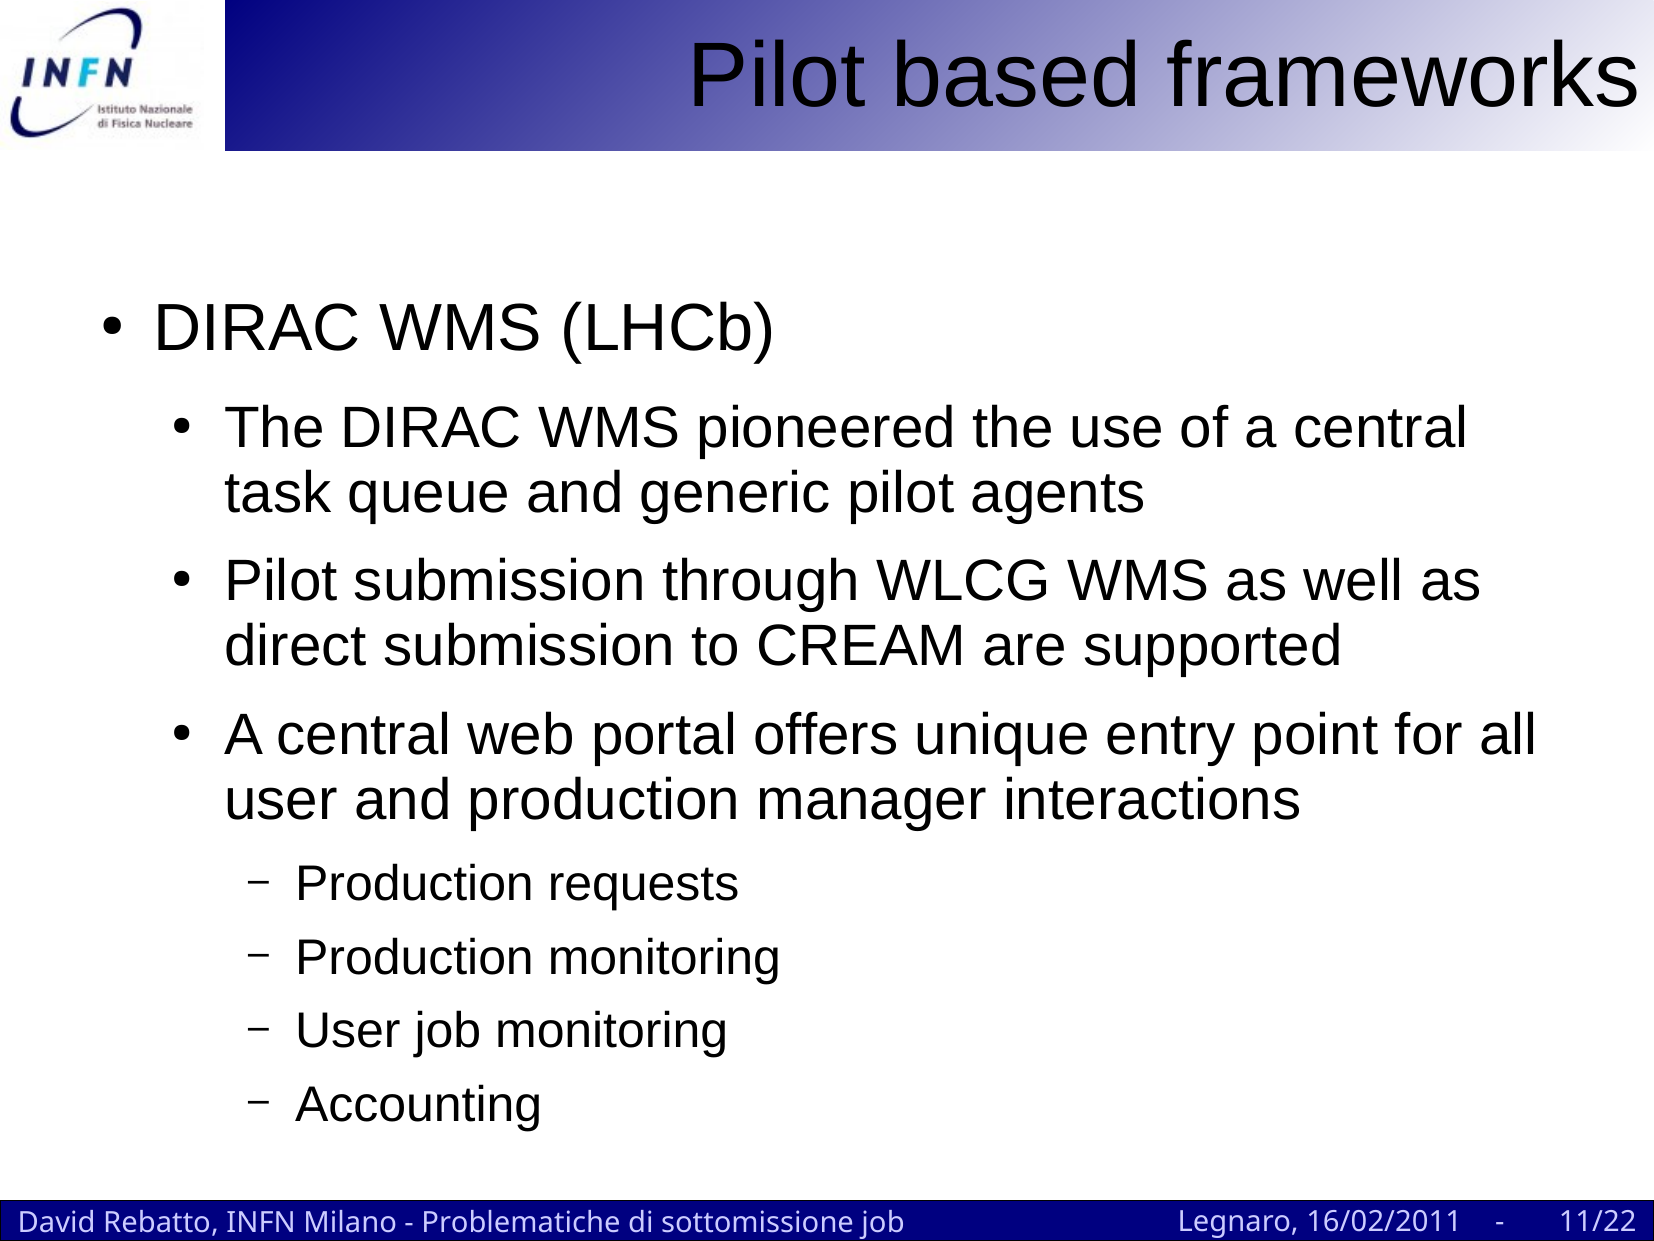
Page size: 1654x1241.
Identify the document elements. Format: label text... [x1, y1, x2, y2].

title Pilot based frameworks [225, 0, 1654, 151]
picture [0, 1, 204, 150]
list DIRAC WMS (LHCb) The DIRAC WMS pioneered the use of a central task queue and generic pilot agents Pilot submission through WLCG WMS as well as direct submission to CREAM are supported A central web portal offers unique entry point for all user and production manager interactions Production requests Production monitoring User job monitoring Accounting [82, 290, 1571, 1131]
